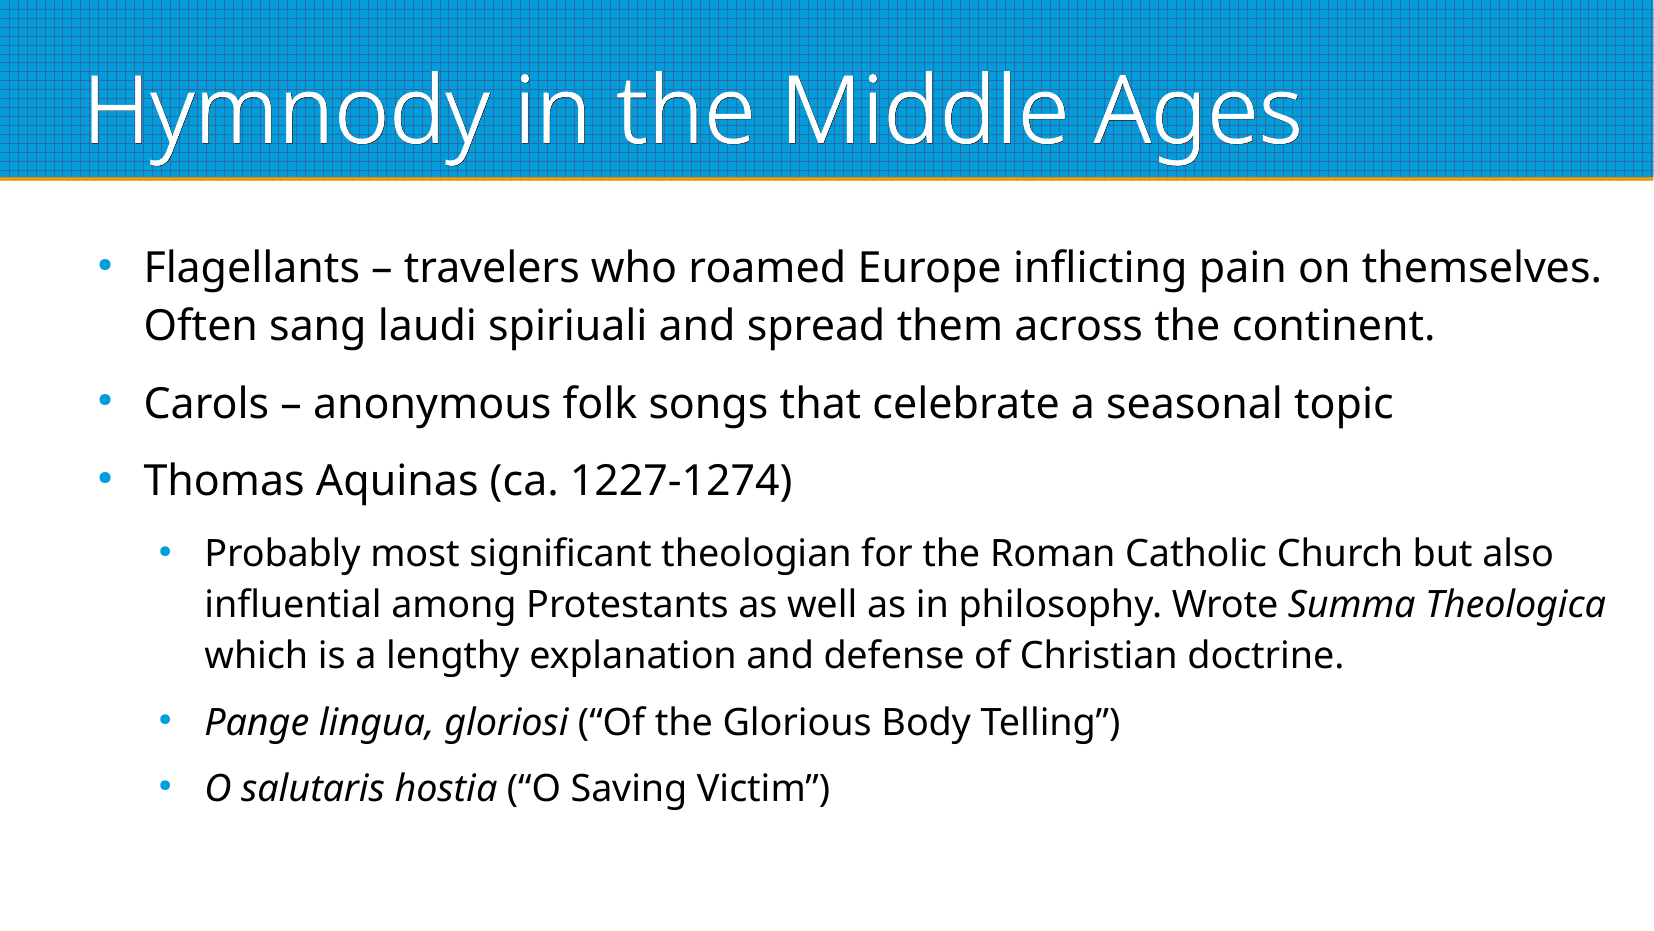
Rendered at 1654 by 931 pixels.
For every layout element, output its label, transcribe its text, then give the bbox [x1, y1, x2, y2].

list Flagellants – travelers who roamed Europe inflicting pain on themselves. Often sang laudi spiriuali and spread them across the continent. Carols – anonymous folk songs that celebrate a seasonal topic Thomas Aquinas (ca. 1227-1274) Probably most significant theologian for the Roman Catholic Church but also influential among Protestants as well as in philosophy. Wrote Summa Theologica which is a lengthy explanation and defense of Christian doctrine. Pange lingua, gloriosi (“Of the Glorious Body Telling”) O salutaris hostia (“O Saving Victim”) [82, 236, 1613, 863]
title Hymnody in the Middle Ages [82, 14, 1571, 171]
